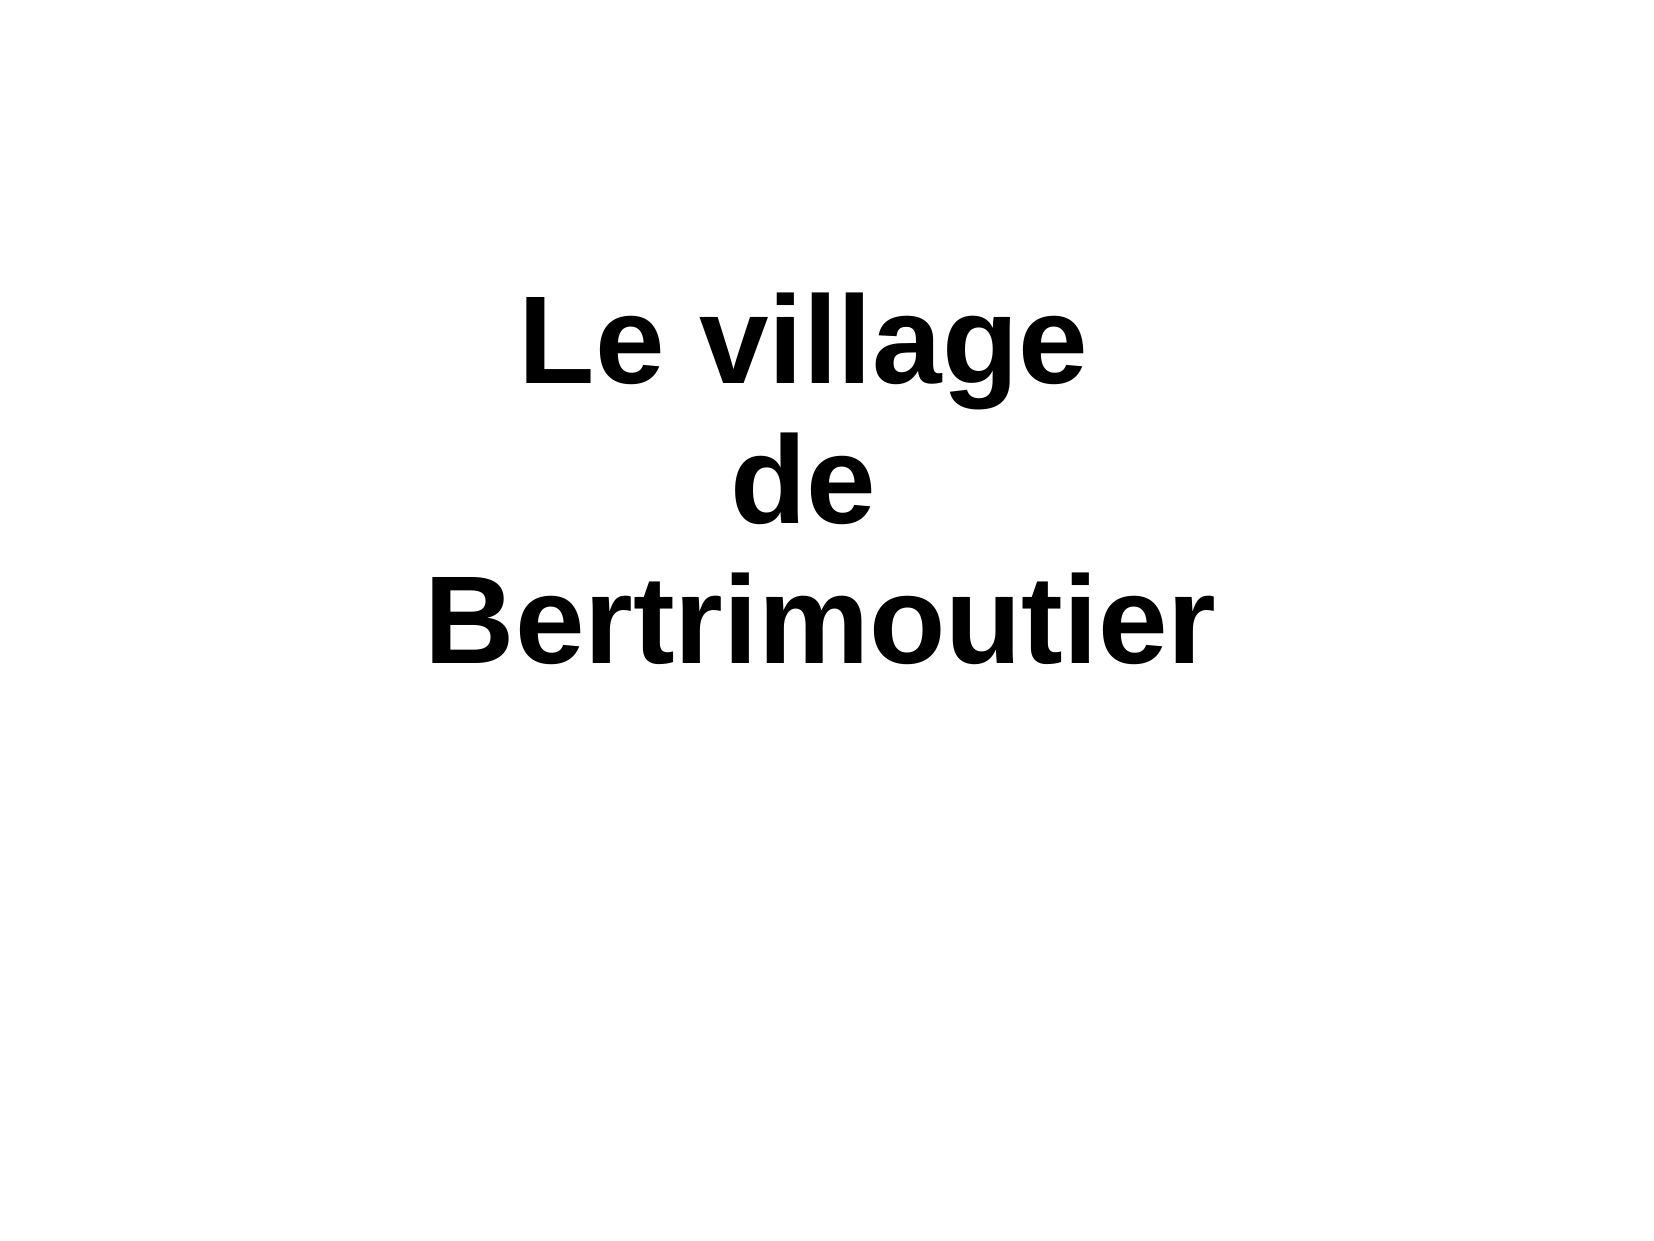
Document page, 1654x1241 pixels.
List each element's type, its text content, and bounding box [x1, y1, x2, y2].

title Le village de Bertrimoutier [76, 270, 1565, 691]
